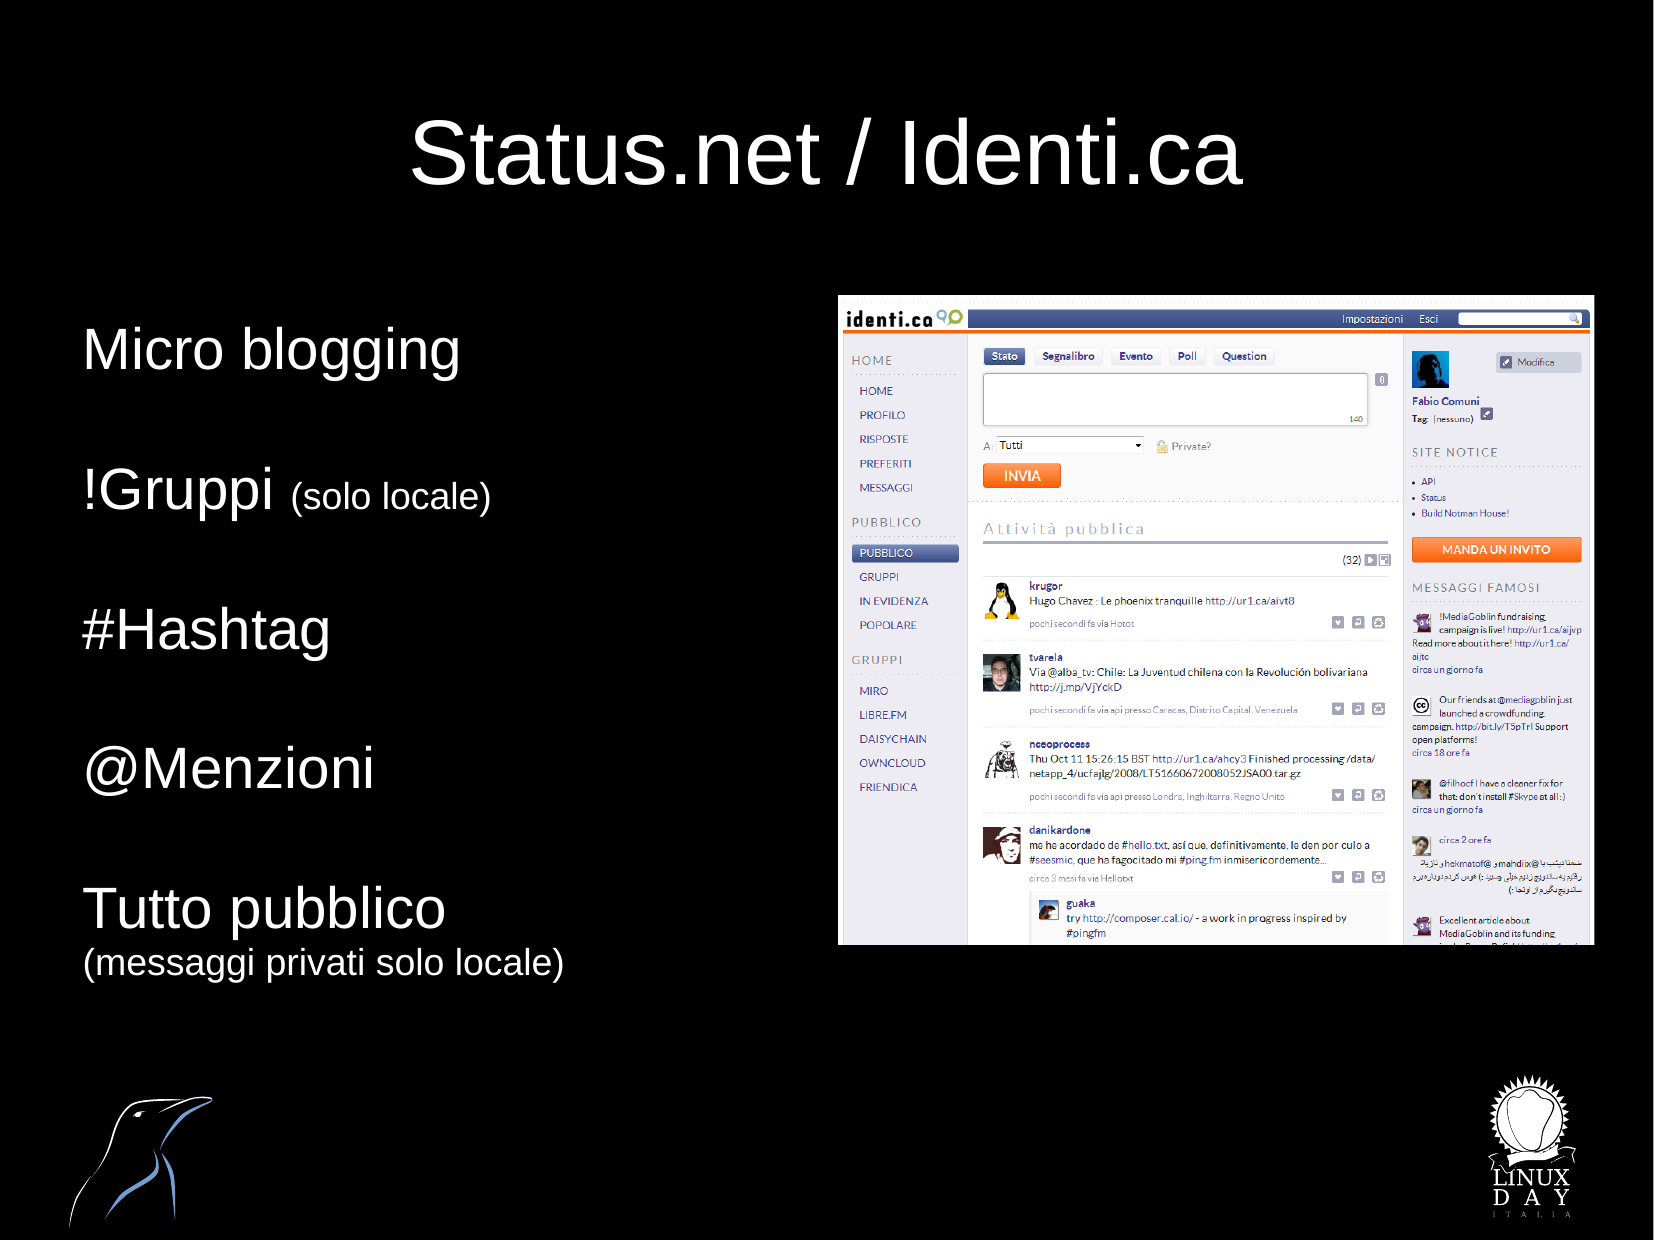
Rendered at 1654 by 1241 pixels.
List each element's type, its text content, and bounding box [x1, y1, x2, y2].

subtitle Micro blogging !Gruppi (solo locale) #Hashtag @Menzioni Tutto pubblico (messaggi privati solo locale) [82, 290, 1571, 1010]
picture [838, 295, 1595, 945]
title Status.net / Identi.ca [82, 49, 1571, 257]
